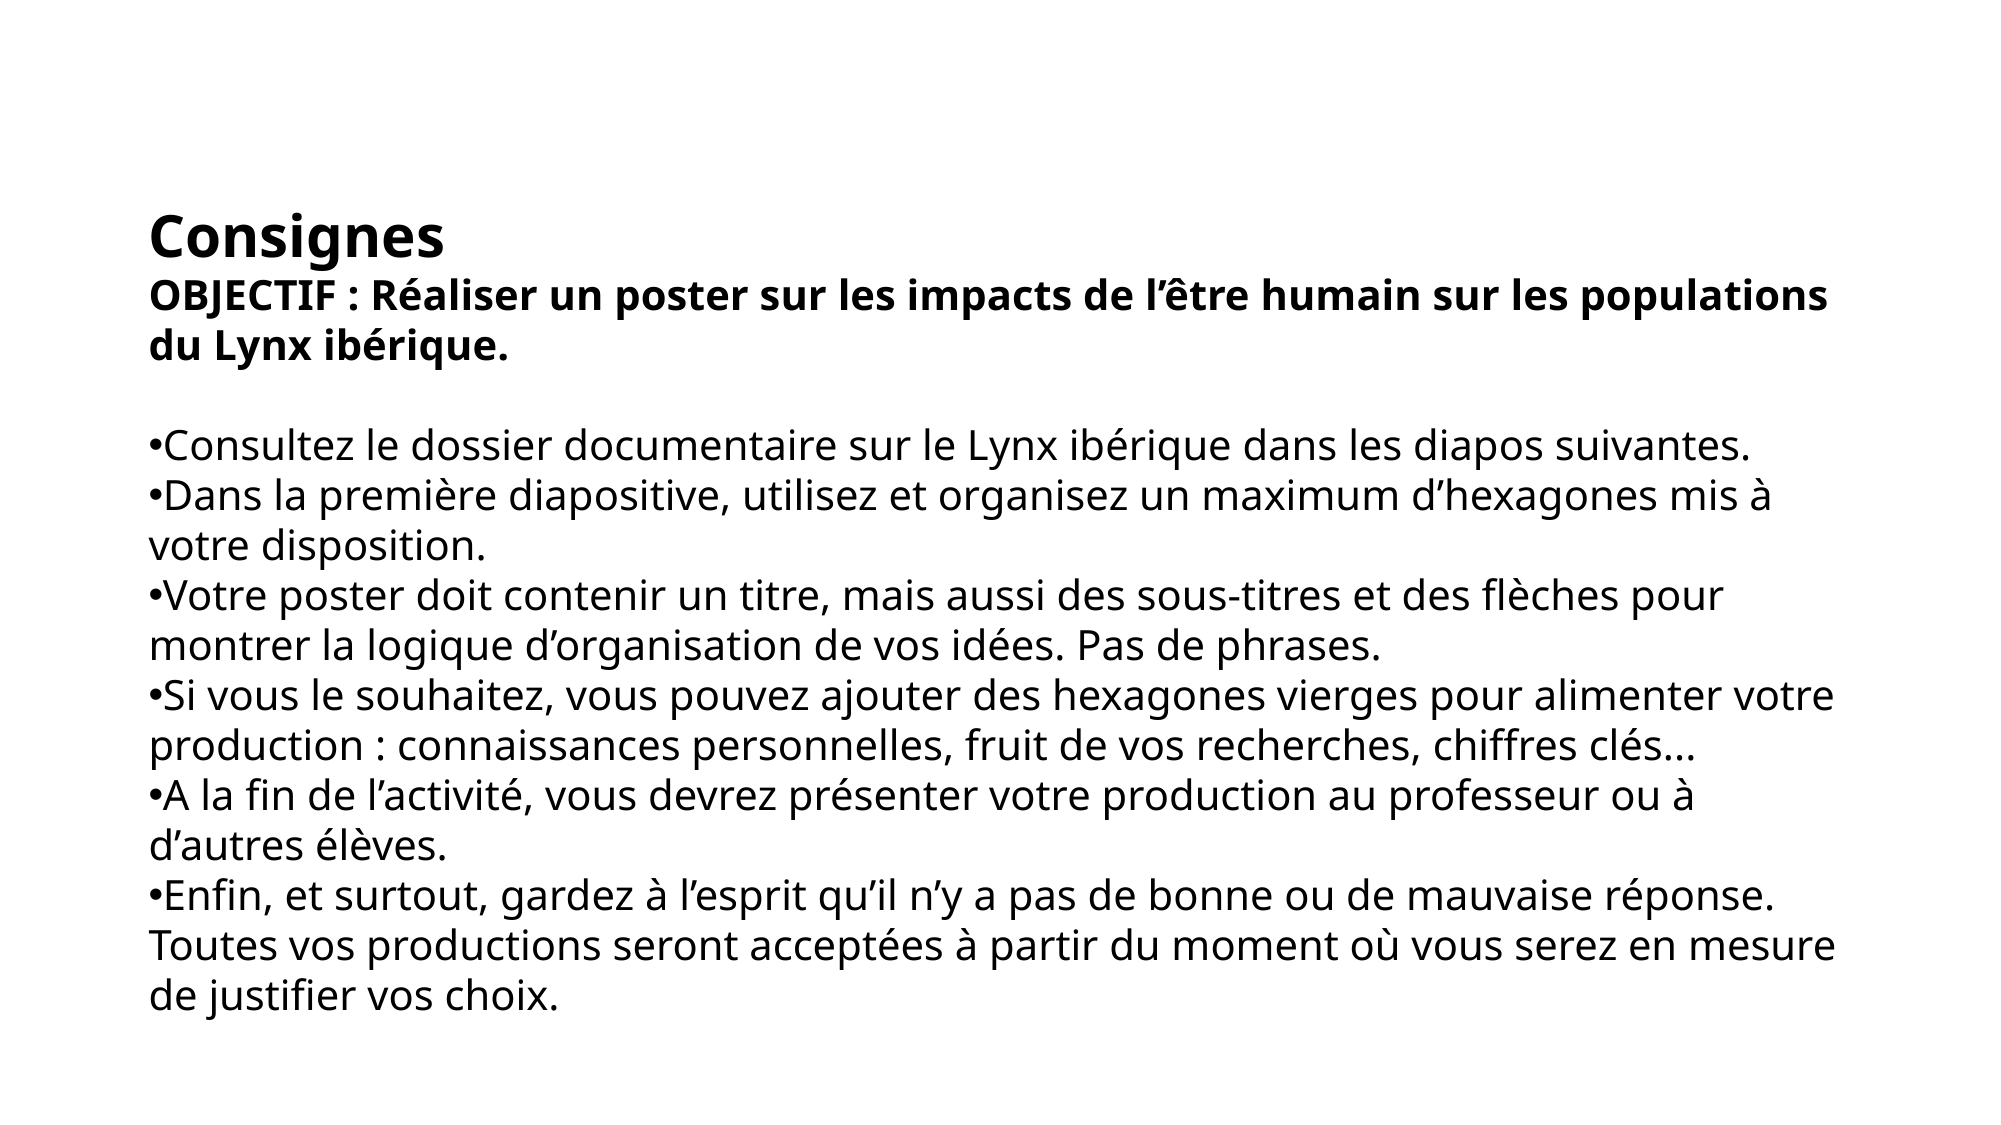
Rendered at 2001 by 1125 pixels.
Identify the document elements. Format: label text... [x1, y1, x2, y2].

text_box Consignes OBJECTIF : Réaliser un poster sur les impacts de l’être humain sur les populations du Lynx ibérique. Consultez le dossier documentaire sur le Lynx ibérique dans les diapos suivantes. Dans la première diapositive, utilisez et organisez un maximum d’hexagones mis à votre disposition. Votre poster doit contenir un titre, mais aussi des sous-titres et des flèches pour montrer la logique d’organisation de vos idées. Pas de phrases. Si vous le souhaitez, vous pouvez ajouter des hexagones vierges pour alimenter votre production : connaissances personnelles, fruit de vos recherches, chiffres clés... A la fin de l’activité, vous devrez présenter votre production au professeur ou à d’autres élèves. Enfin, et surtout, gardez à l’esprit qu’il n’y a pas de bonne ou de mauvaise réponse. Toutes vos productions seront acceptées à partir du moment où vous serez en mesure de justifier vos choix. [133, 191, 1867, 934]
